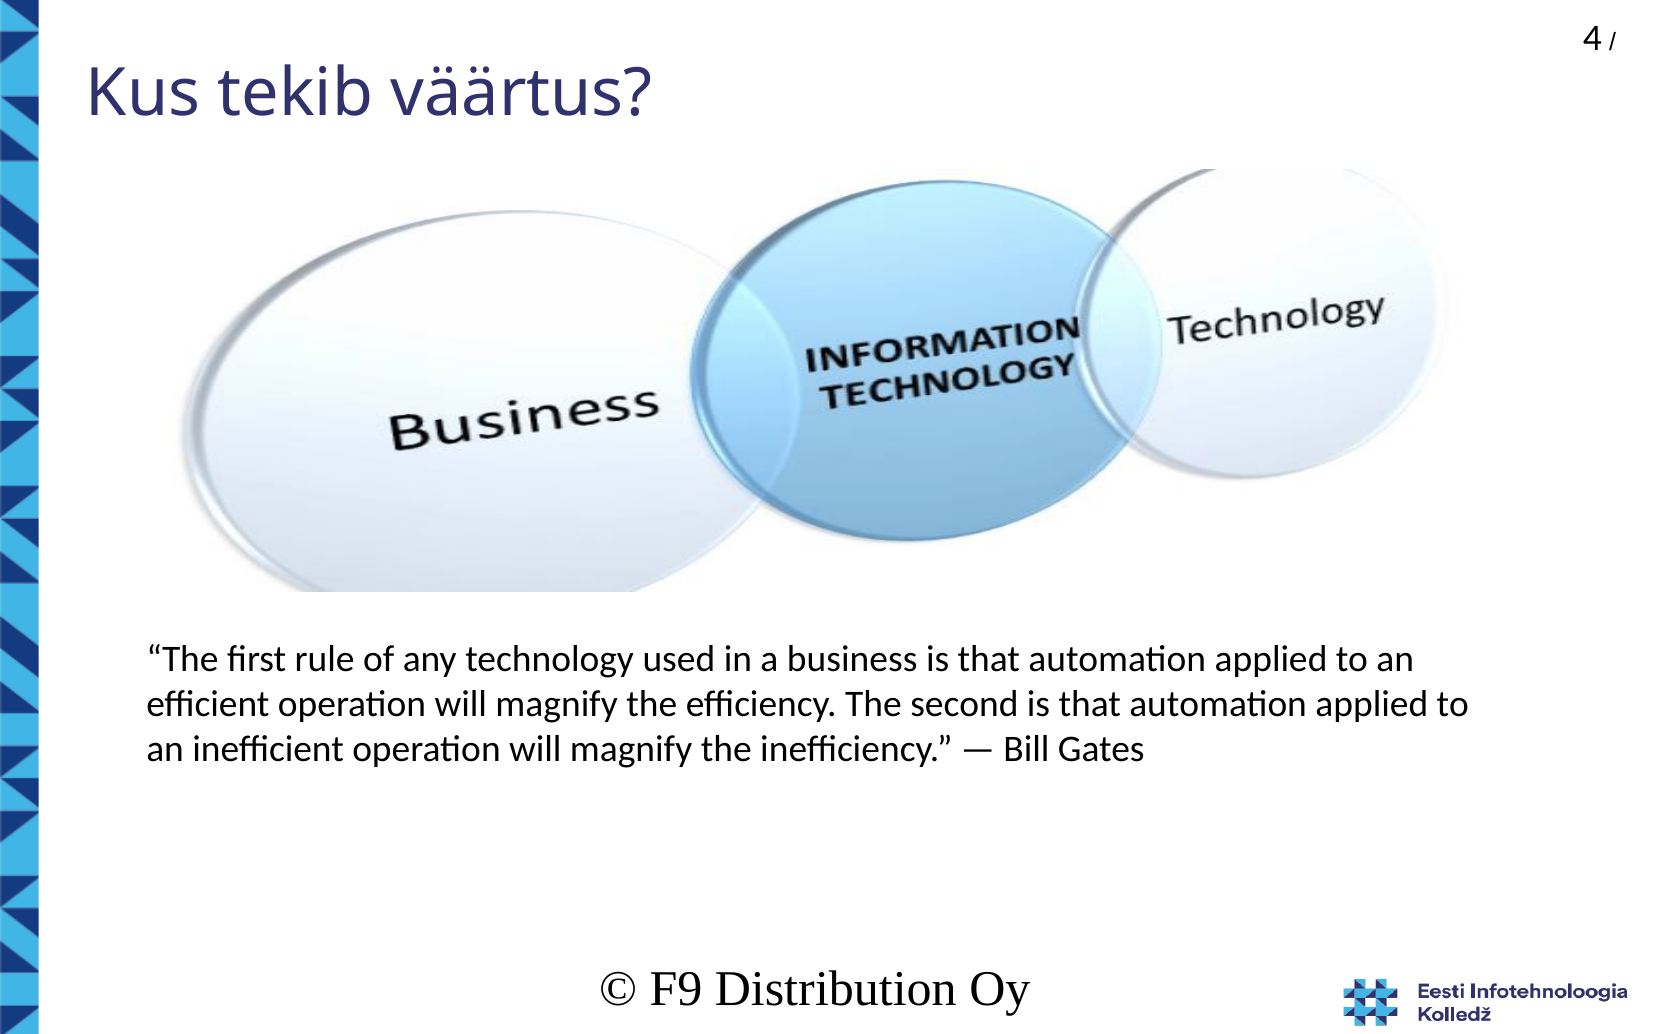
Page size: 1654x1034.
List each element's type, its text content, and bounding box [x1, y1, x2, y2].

picture [156, 169, 1481, 592]
text_box “The first rule of any technology used in a business is that automation applied to an efficient operation will magnify the efficiency. The second is that automation applied to an inefficient operation will magnify the inefficiency.” — Bill Gates [131, 626, 1527, 777]
title Kus tekib väärtus? [70, 41, 1630, 130]
footer © F9 Distribution Oy [584, 957, 1108, 1013]
